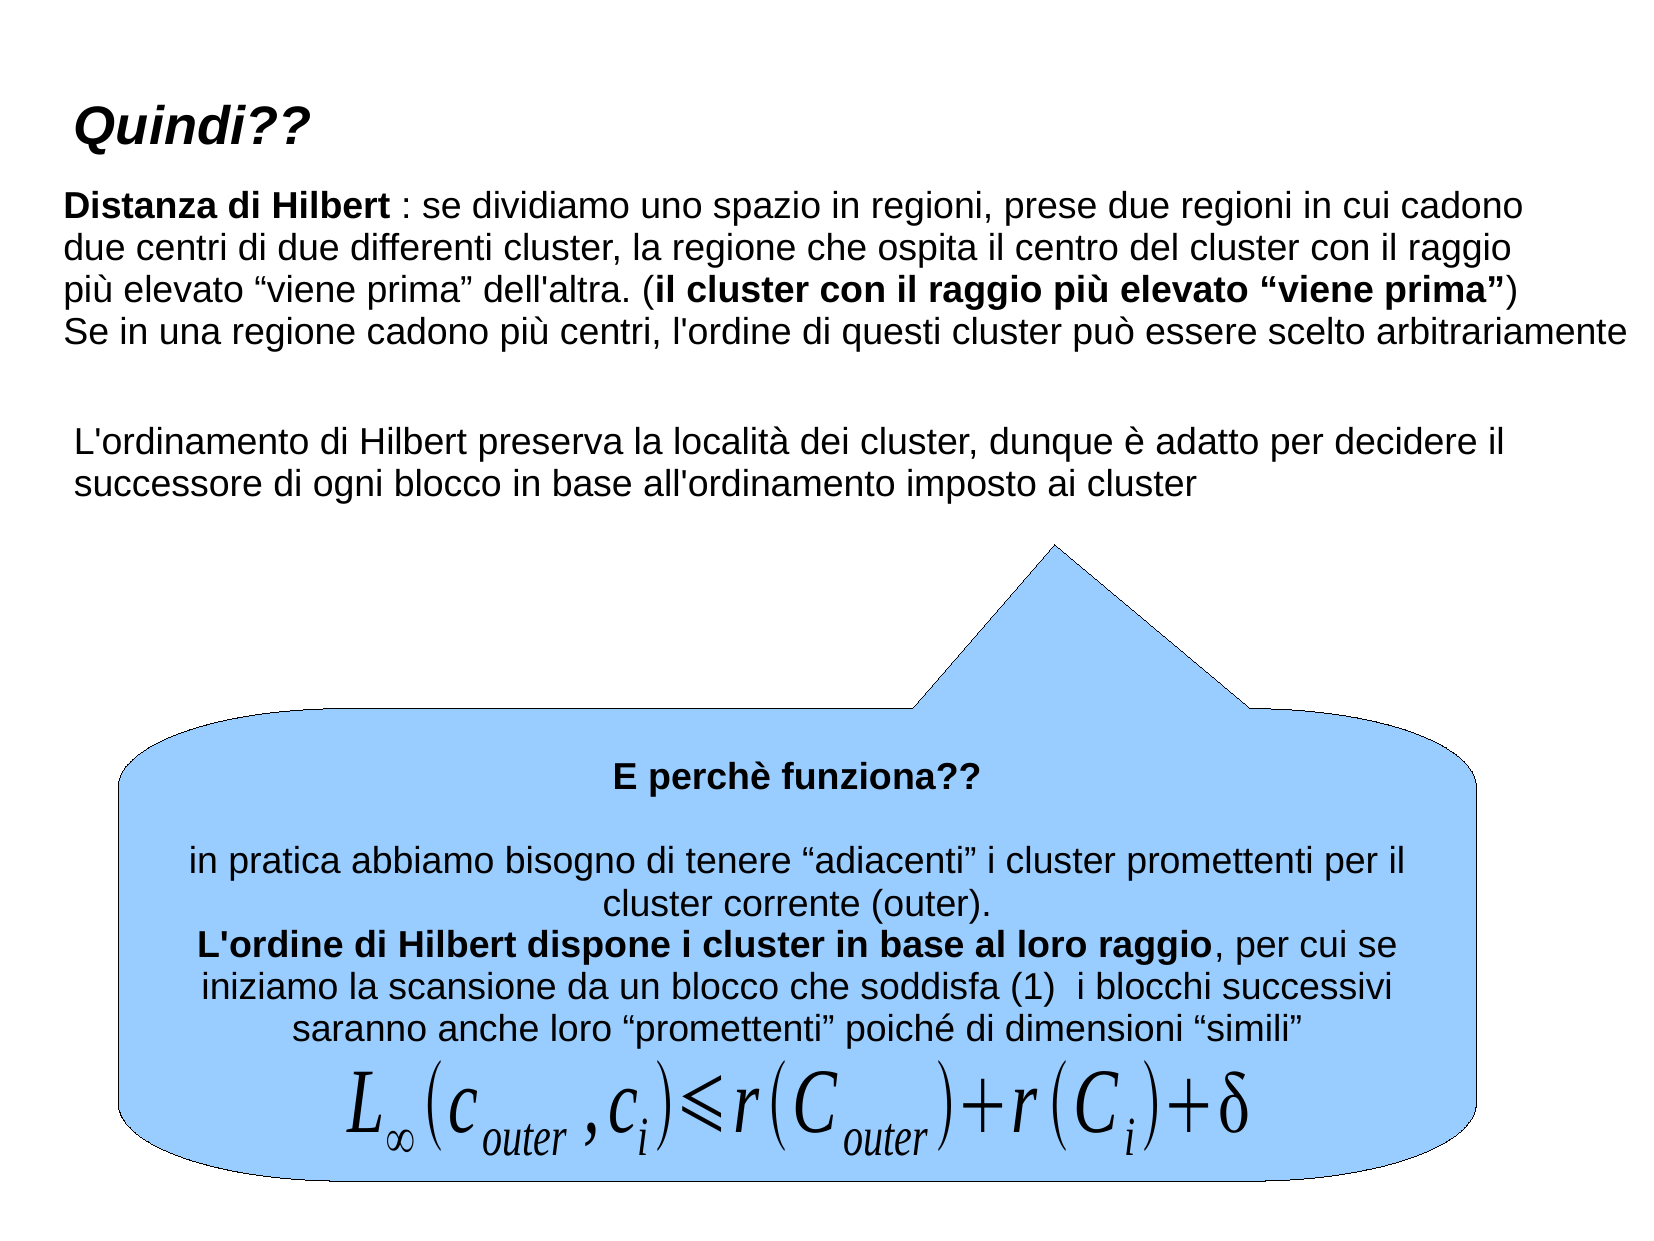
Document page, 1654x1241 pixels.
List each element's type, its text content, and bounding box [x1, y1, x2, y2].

text_box Quindi?? [59, 88, 328, 165]
text_box Distanza di Hilbert : se dividiamo uno spazio in regioni, prese due regioni in cui cadono due centri di due differenti cluster, la regione che ospita il centro del cluster con il raggio più elevato “viene prima” dell'altra. (il cluster con il raggio più elevato “viene prima”) Se in una regione cadono più centri, l'ordine di questi cluster può essere scelto arbitrariamente [48, 177, 1654, 363]
chart [327, 1051, 1268, 1171]
text_box L'ordinamento di Hilbert preserva la località dei cluster, dunque è adatto per decidere il successore di ogni blocco in base all'ordinamento imposto ai cluster [59, 413, 1521, 513]
text_box E perchè funziona?? in pratica abbiamo bisogno di tenere “adiacenti” i cluster promettenti per il cluster corrente (outer). L'ordine di Hilbert dispone i cluster in base al loro raggio, per cui se iniziamo la scansione da un blocco che soddisfa (1) i blocchi successivi saranno anche loro “promettenti” poiché di dimensioni “simili” [118, 544, 1477, 1182]
